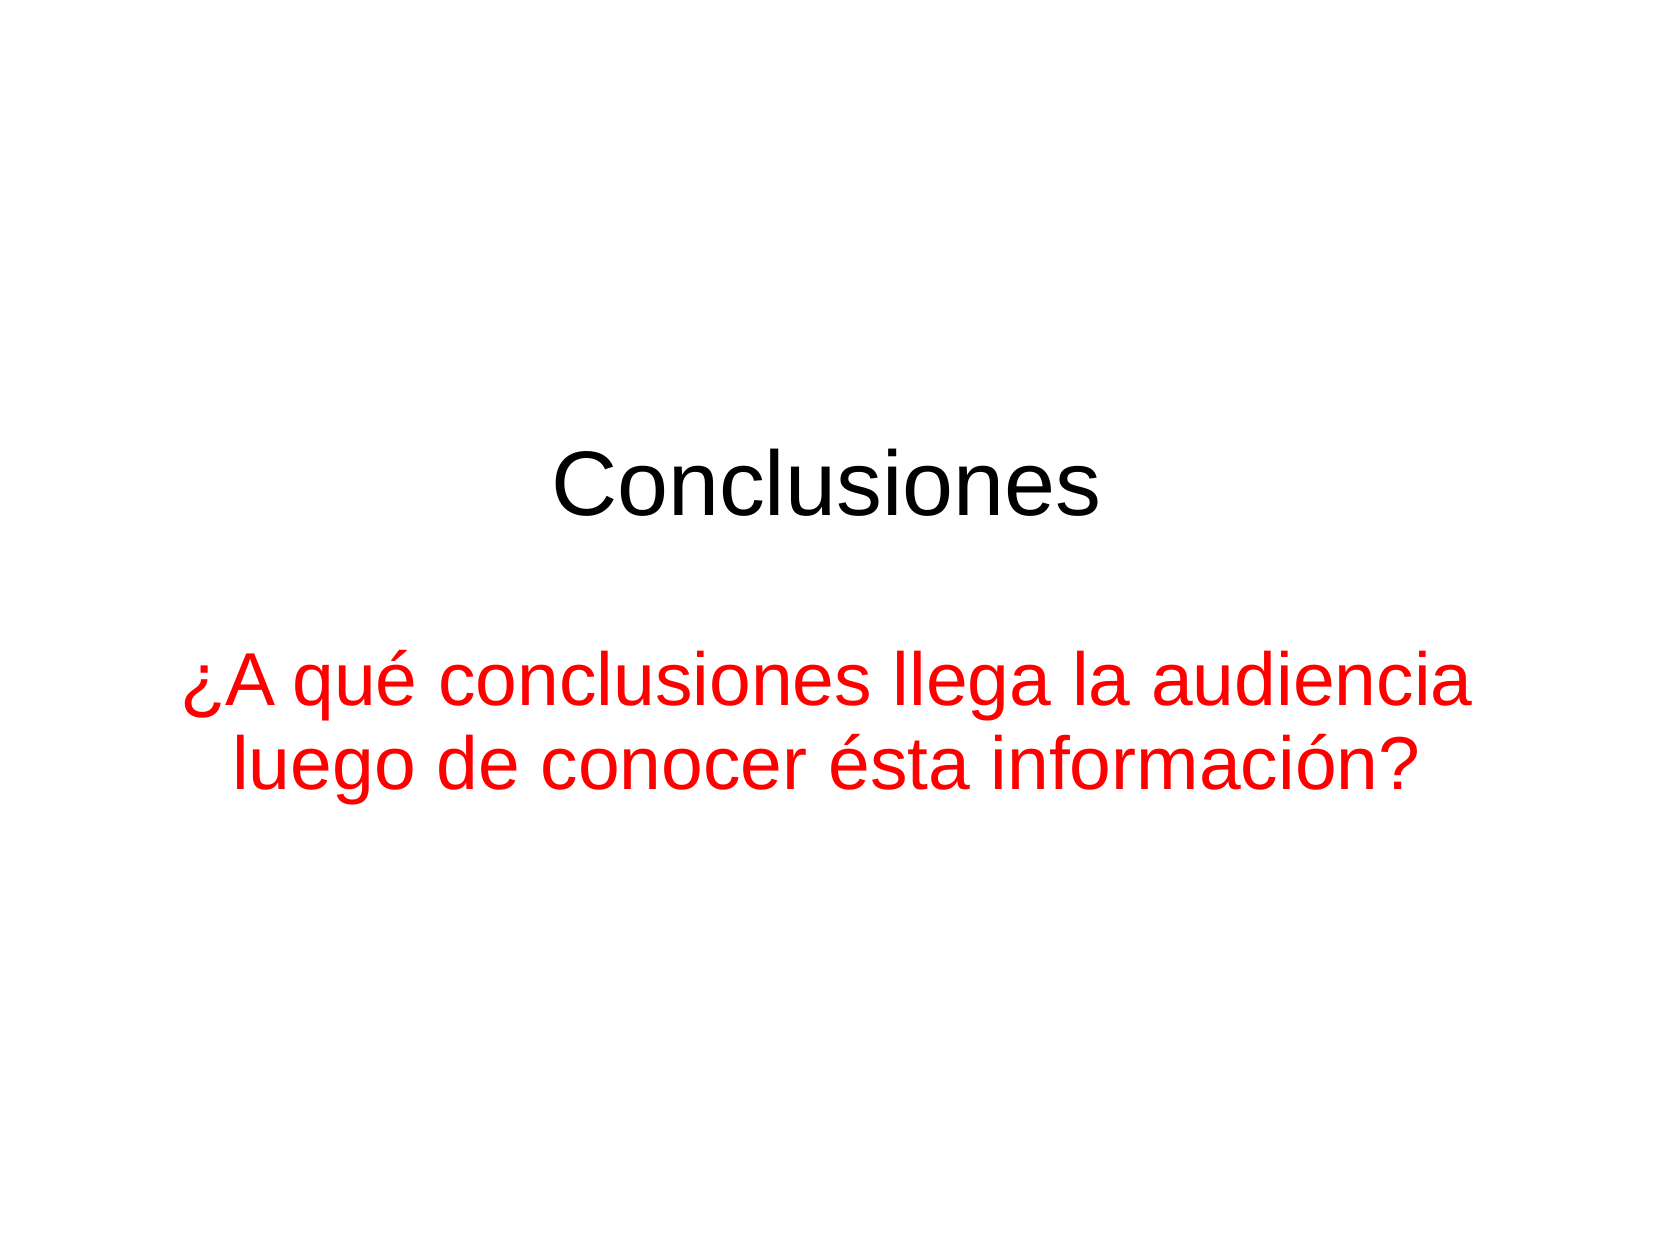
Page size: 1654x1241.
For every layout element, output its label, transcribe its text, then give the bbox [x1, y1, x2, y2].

title Conclusiones ¿A qué conclusiones llega la audiencia luego de conocer ésta información? [82, 56, 1571, 1182]
